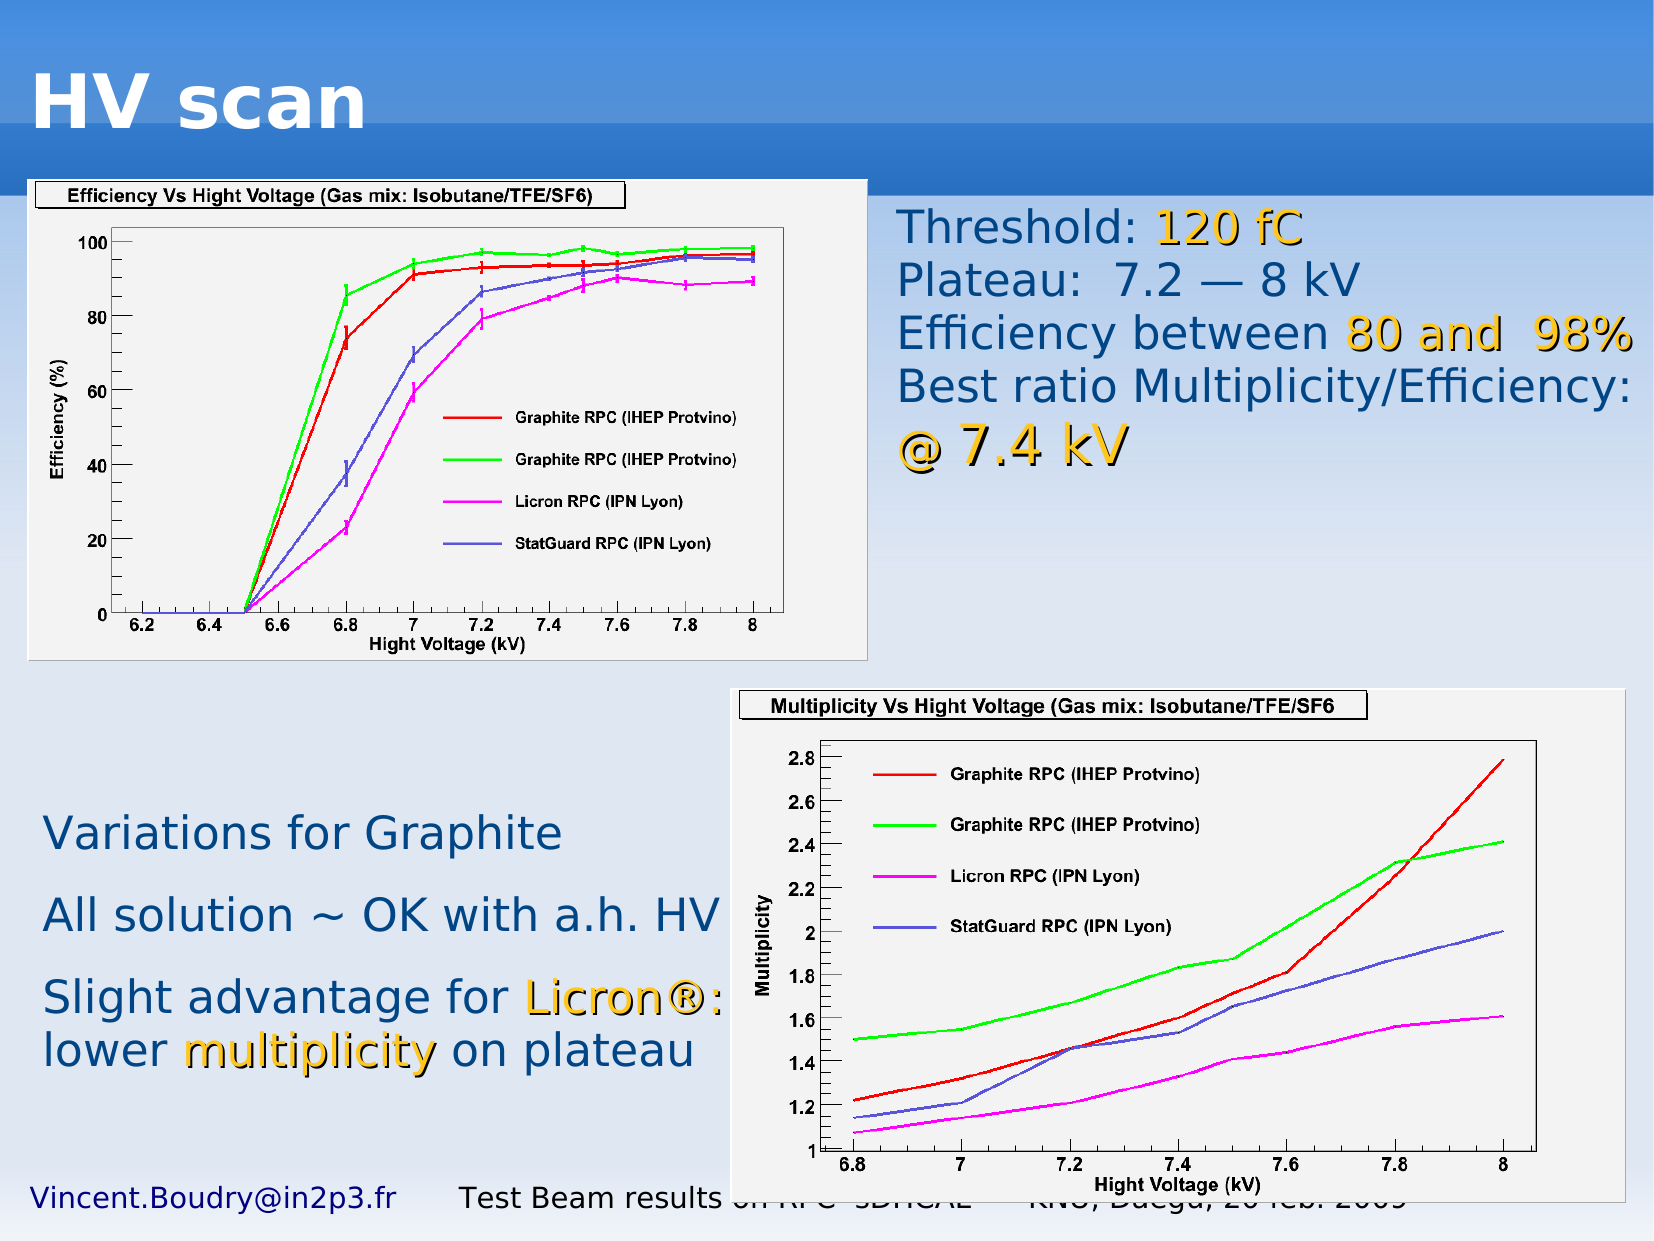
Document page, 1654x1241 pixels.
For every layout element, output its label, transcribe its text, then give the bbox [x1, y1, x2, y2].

text_box Threshold: 120 fC Plateau: 7.2 — 8 kV Efficiency between 80 and 98% Best ratio Multiplicity/Efficiency: @ 7.4 kV [881, 200, 1654, 485]
text_box Variations for Graphite All solution ~ OK with a.h. HV Slight advantage for Licron®: lower multiplicity on plateau [27, 799, 730, 1085]
picture [0, 0, 1654, 1241]
title HV scan [29, 7, 1654, 200]
